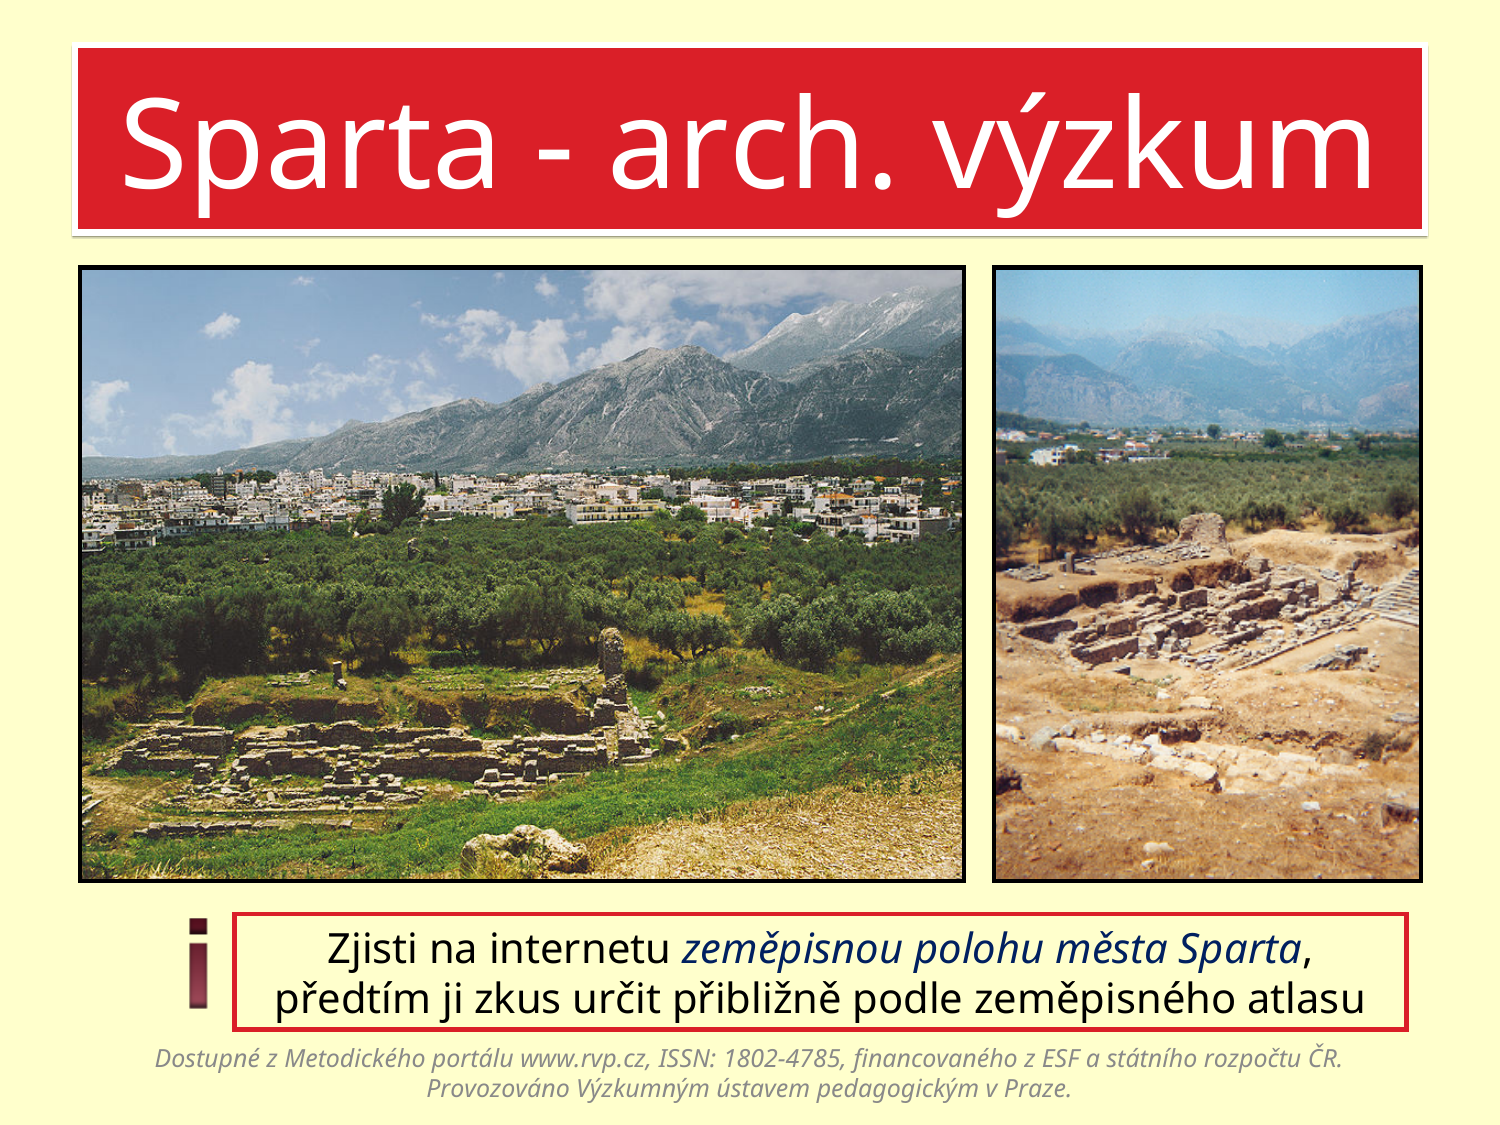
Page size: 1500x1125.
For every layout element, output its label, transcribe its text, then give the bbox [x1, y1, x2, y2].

picture [104, 847, 292, 1047]
text_box Zjisti na internetu zeměpisnou polohu města Sparta, předtím ji zkus určit přibližně podle zeměpisného atlasu [292, 913, 1407, 1030]
title Sparta - arch. výzkum [75, 45, 1426, 233]
text_box [82, 269, 963, 879]
picture [996, 269, 1419, 879]
text_box Dostupné z Metodického portálu www.rvp.cz, ISSN: 1802-4785, financovaného z ESF a státního rozpočtu ČR. Provozováno Výzkumným ústavem pedagogickým v Praze. [82, 1042, 1419, 1103]
